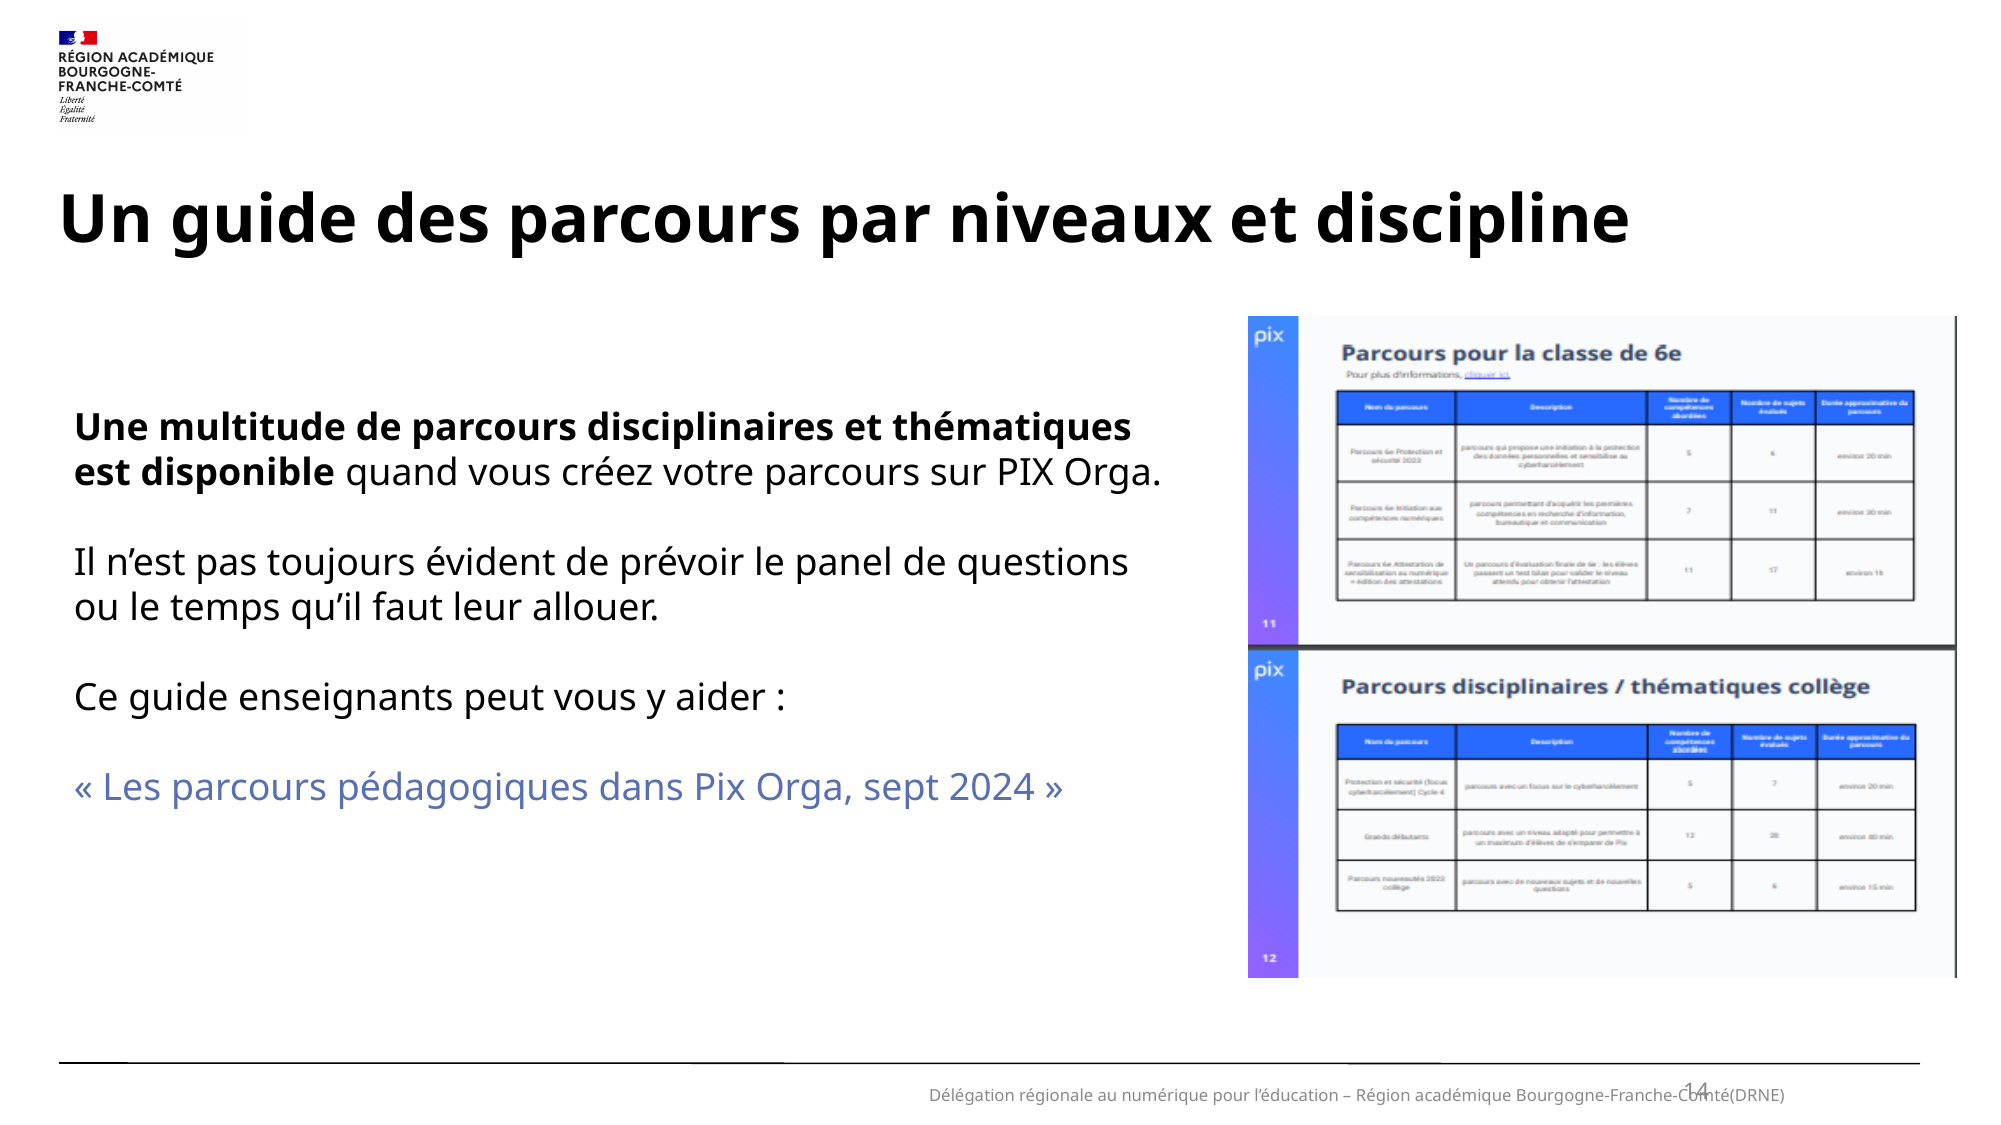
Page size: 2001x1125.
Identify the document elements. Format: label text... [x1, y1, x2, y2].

title Un guide des parcours par niveaux et discipline [59, 147, 1919, 295]
picture [1248, 316, 1957, 978]
text_box Une multitude de parcours disciplinaires et thématiques est disponible quand vous créez votre parcours sur PIX Orga. Il n’est pas toujours évident de prévoir le panel de questions ou le temps qu’il faut leur allouer. Ce guide enseignants peut vous y aider : « Les parcours pédagogiques dans Pix Orga, sept 2024 » [59, 396, 1196, 960]
text_box Délégation régionale au numérique pour l’éducation – Région académique Bourgogne-Franche-Comté(DRNE) [781, 1065, 1919, 1124]
